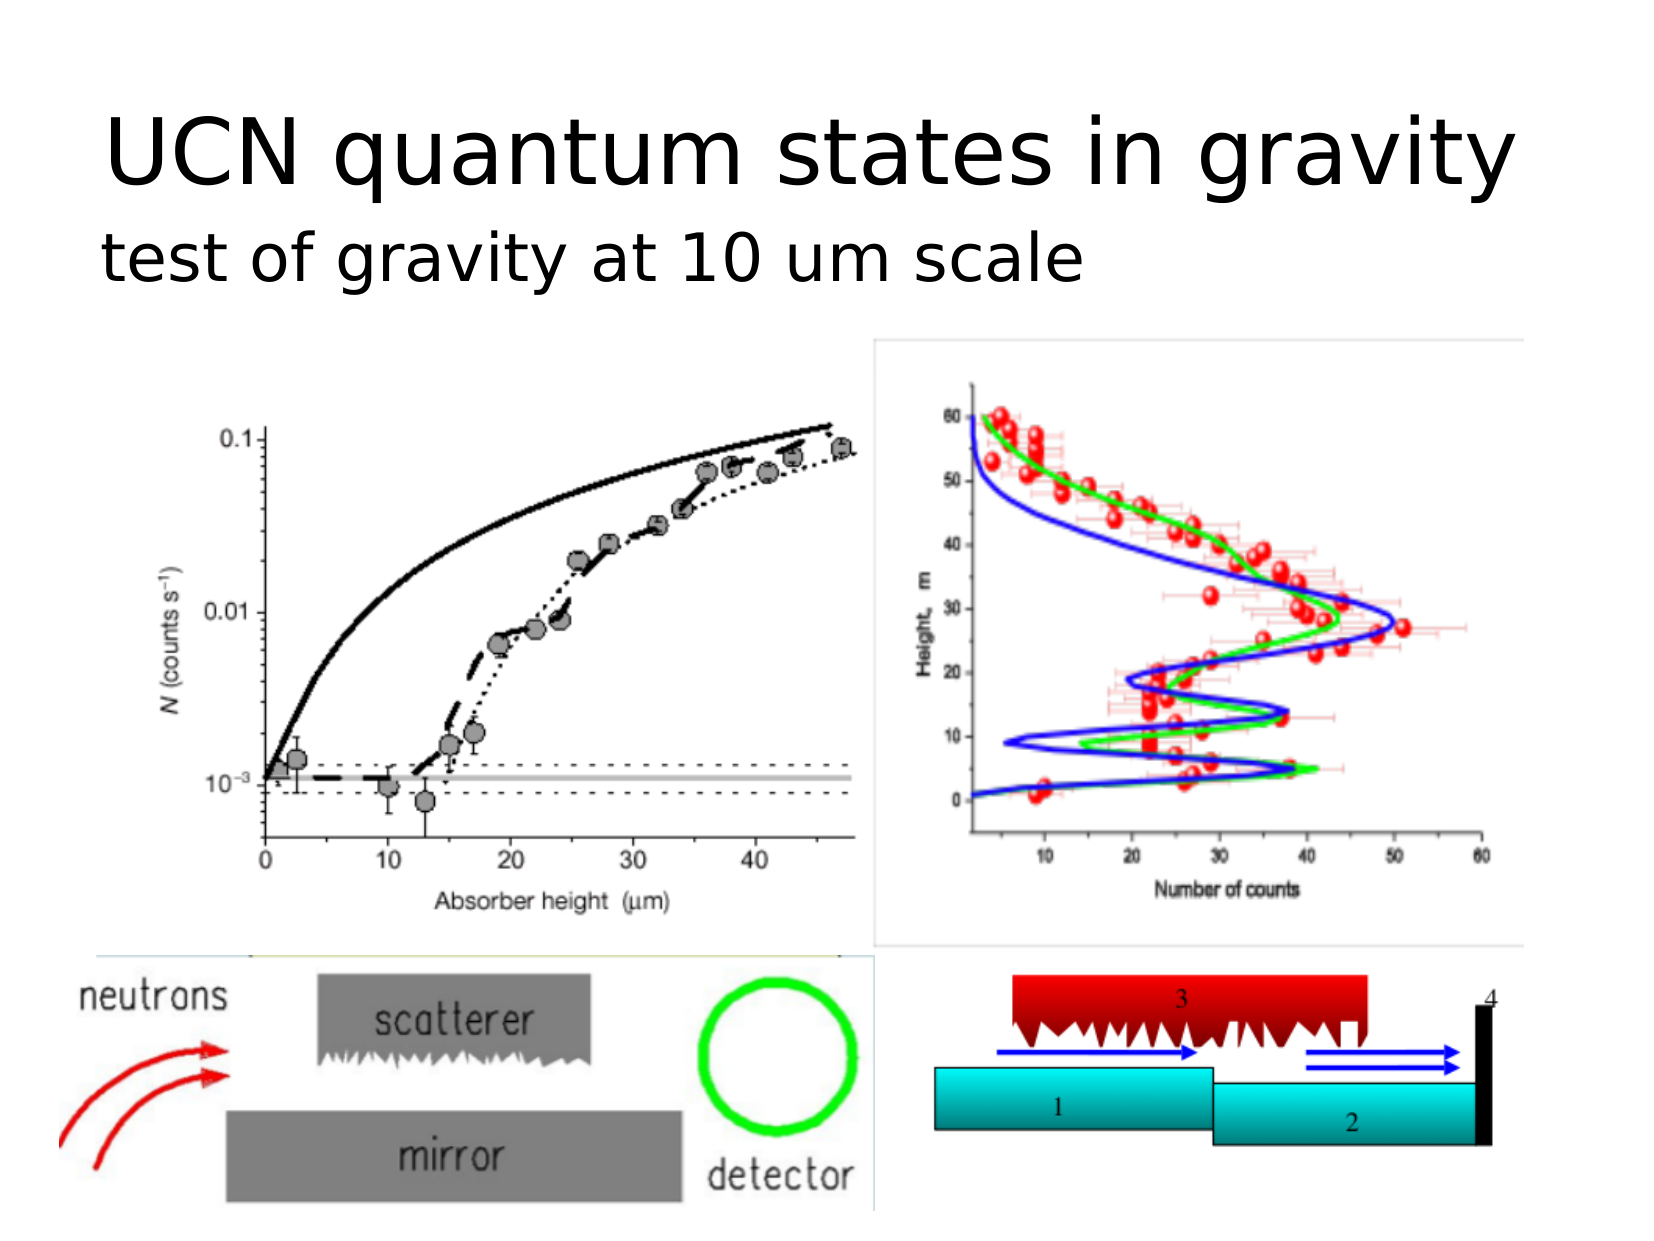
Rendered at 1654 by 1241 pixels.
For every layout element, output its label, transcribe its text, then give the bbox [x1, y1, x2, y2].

list test of gravity at 10 um scale [82, 219, 1571, 313]
picture [59, 317, 1524, 1211]
title UCN quantum states in gravity [82, 56, 1571, 219]
